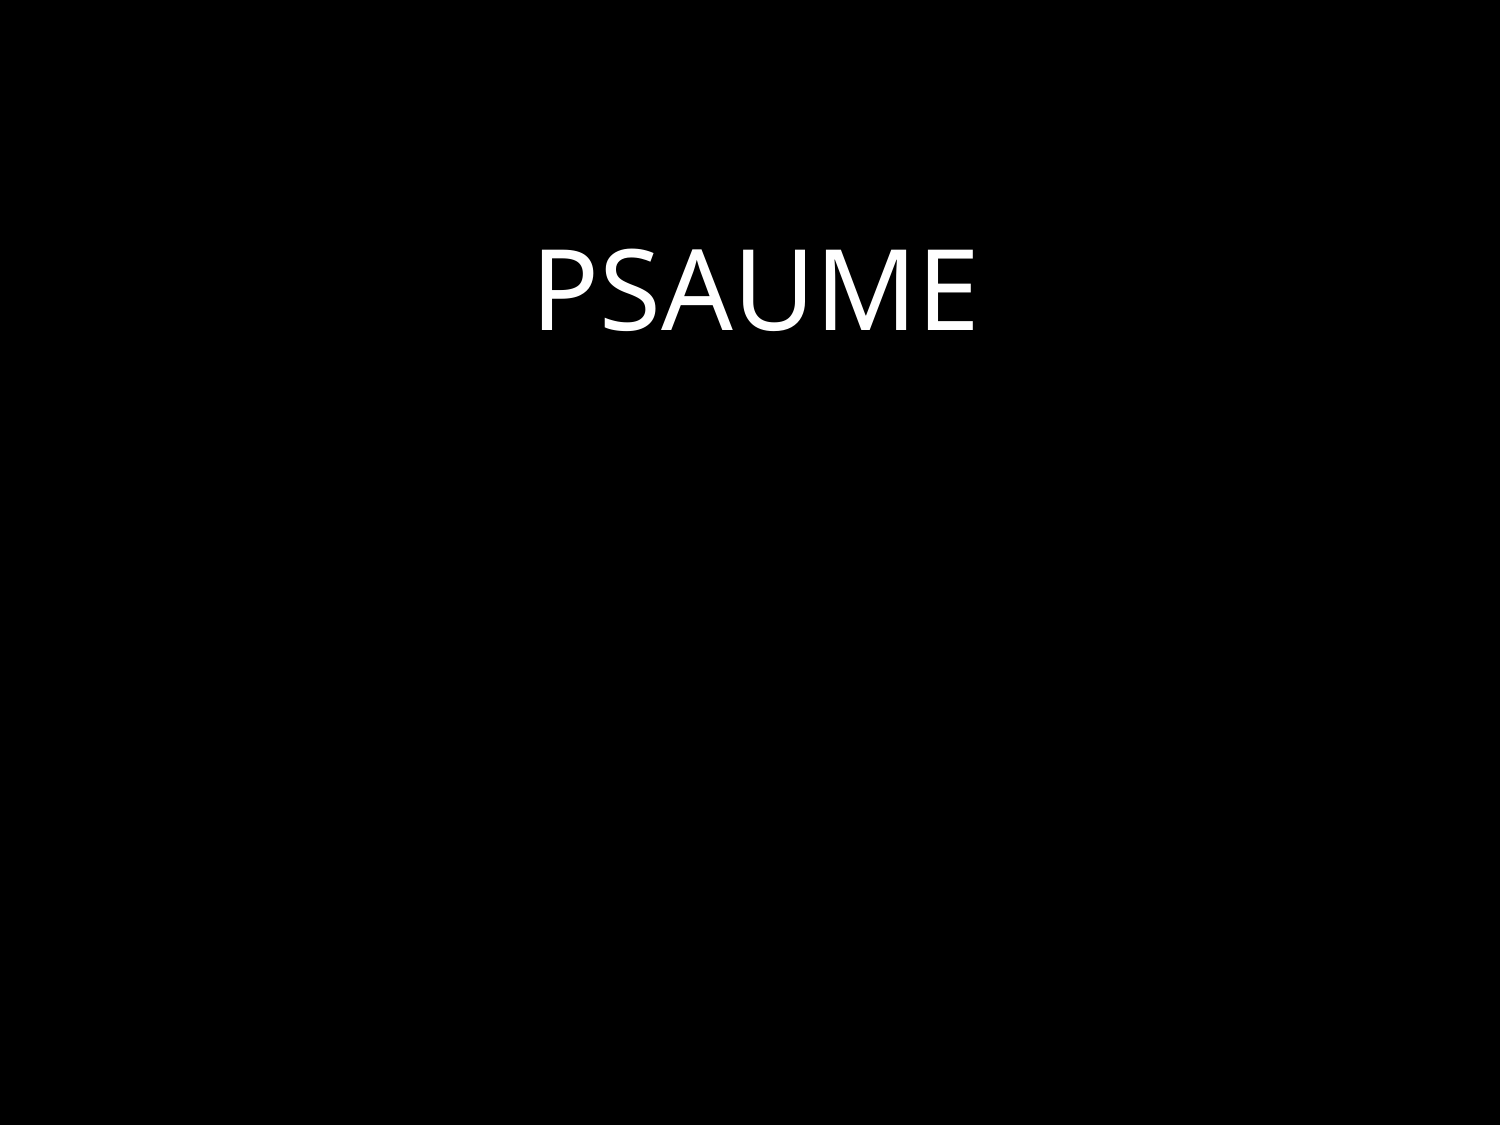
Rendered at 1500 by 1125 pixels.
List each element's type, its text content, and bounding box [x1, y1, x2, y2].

list PSAUME [11, 12, 1500, 1125]
